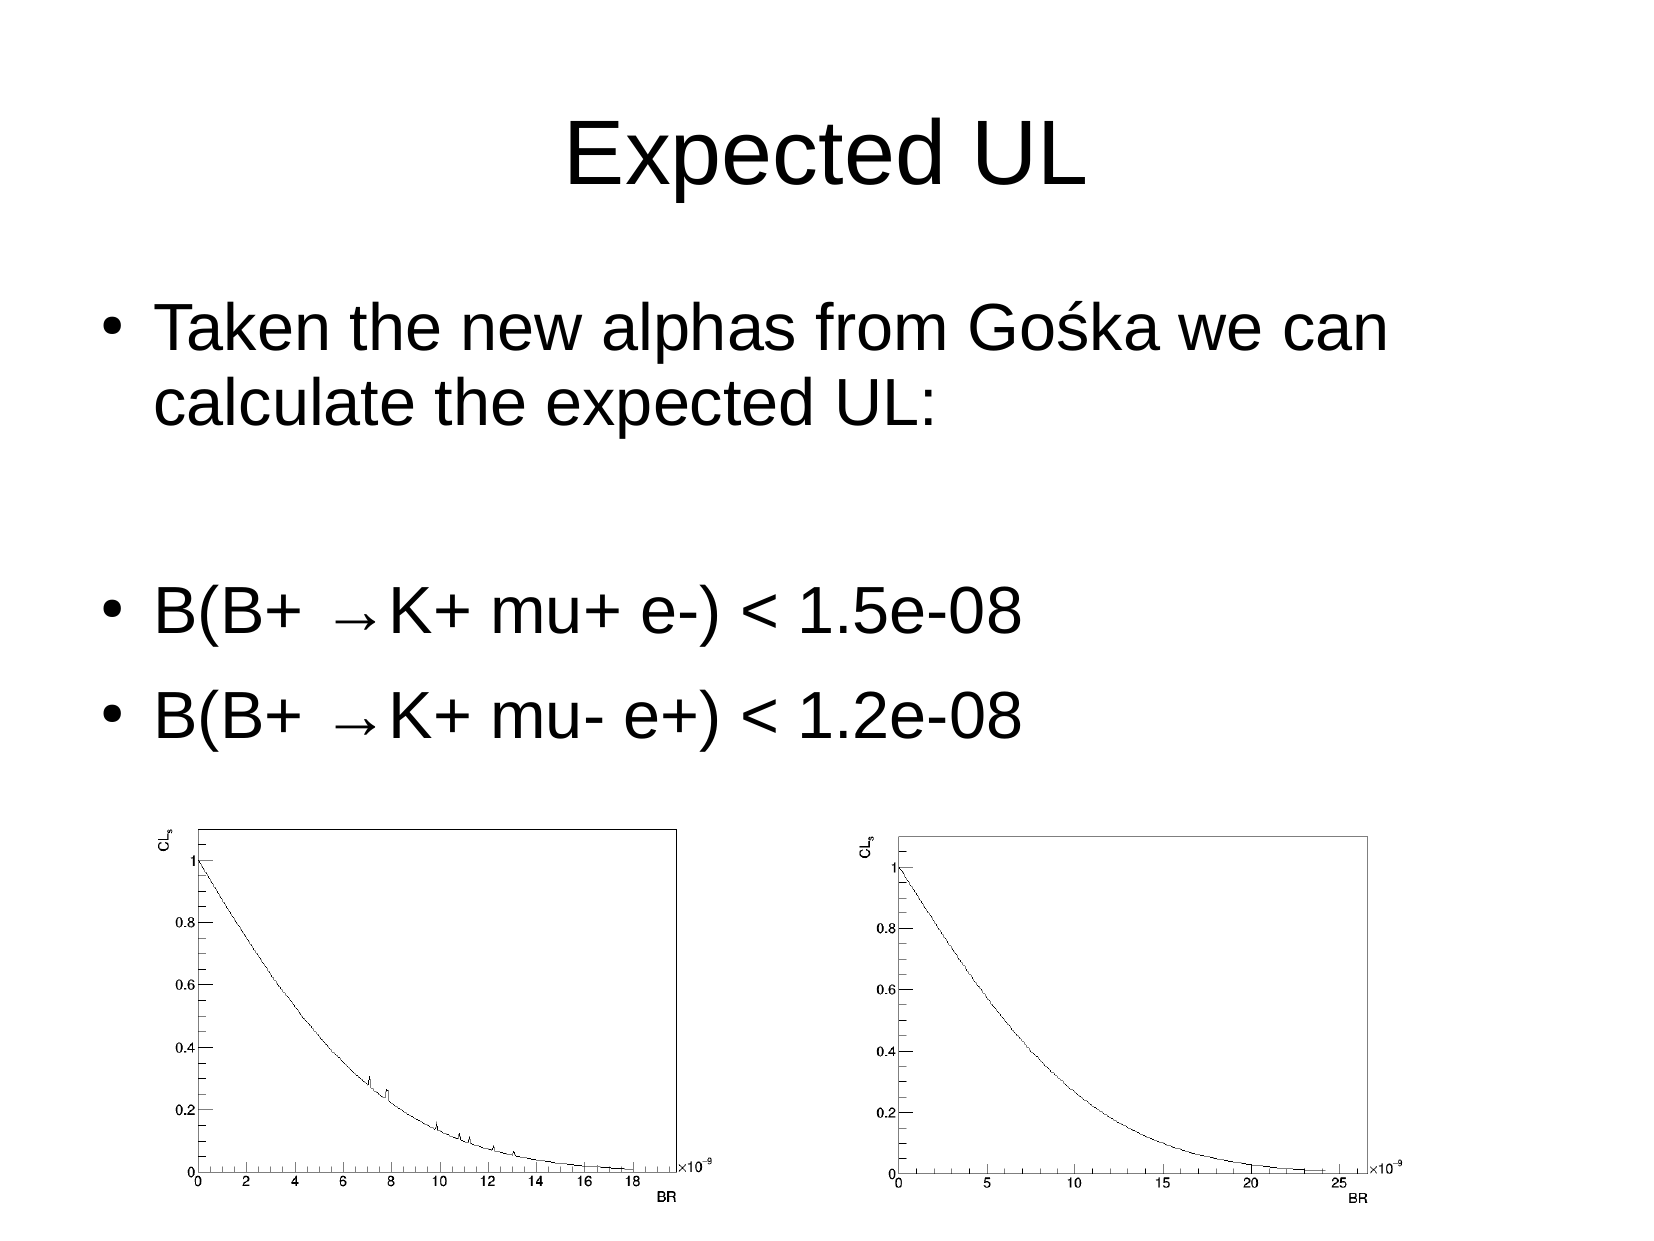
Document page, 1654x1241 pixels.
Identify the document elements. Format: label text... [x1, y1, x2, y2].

list Taken the new alphas from Gośka we can calculate the expected UL: B(B+ →K+ mu+ e-) < 1.5e-08 B(B+ →K+ mu- e+) < 1.2e-08 [82, 290, 1571, 1010]
title Expected UL [82, 49, 1571, 257]
picture [138, 786, 736, 1216]
picture [840, 794, 1426, 1216]
